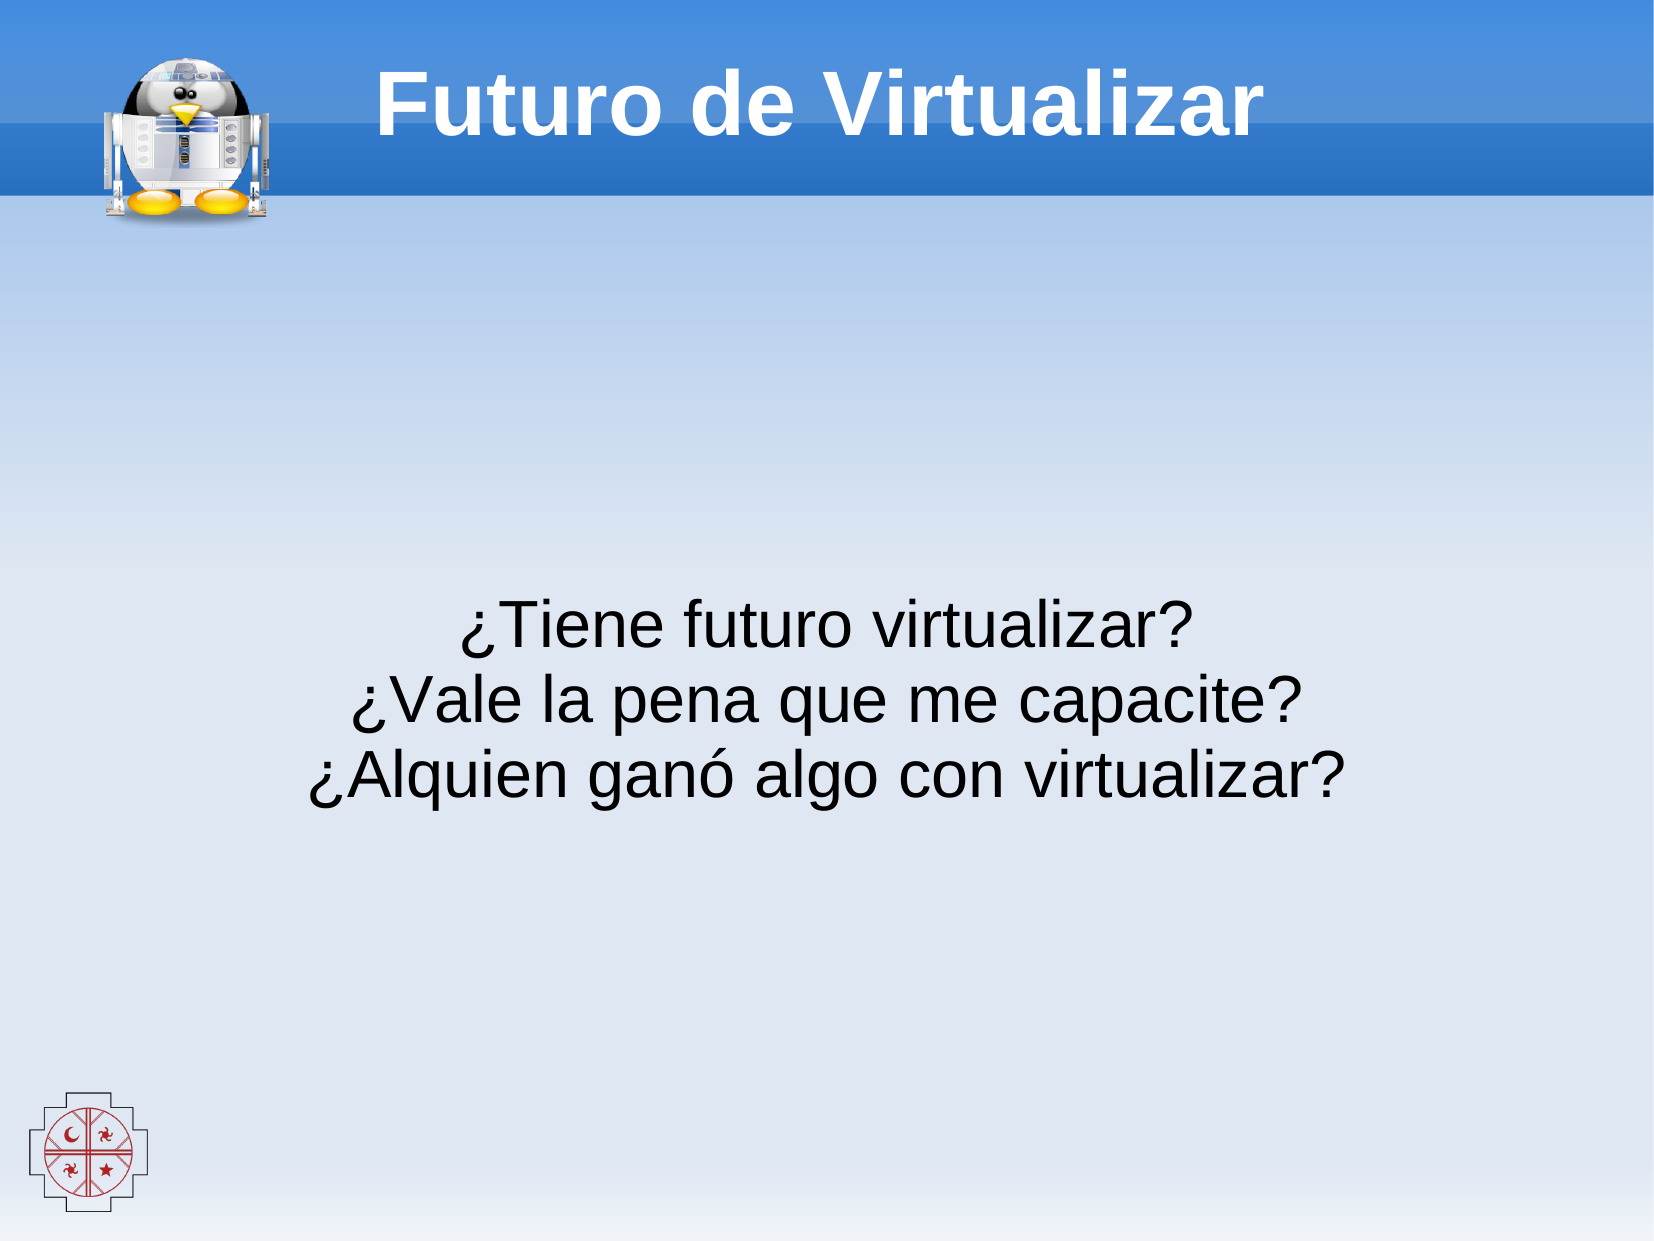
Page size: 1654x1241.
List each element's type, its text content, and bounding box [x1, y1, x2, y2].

subtitle ¿Tiene futuro virtualizar? ¿Vale la pena que me capacite? ¿Alquien ganó algo con virtualizar? [82, 297, 1571, 1102]
title Futuro de Virtualizar [76, 7, 1565, 200]
picture [0, 0, 1654, 1241]
